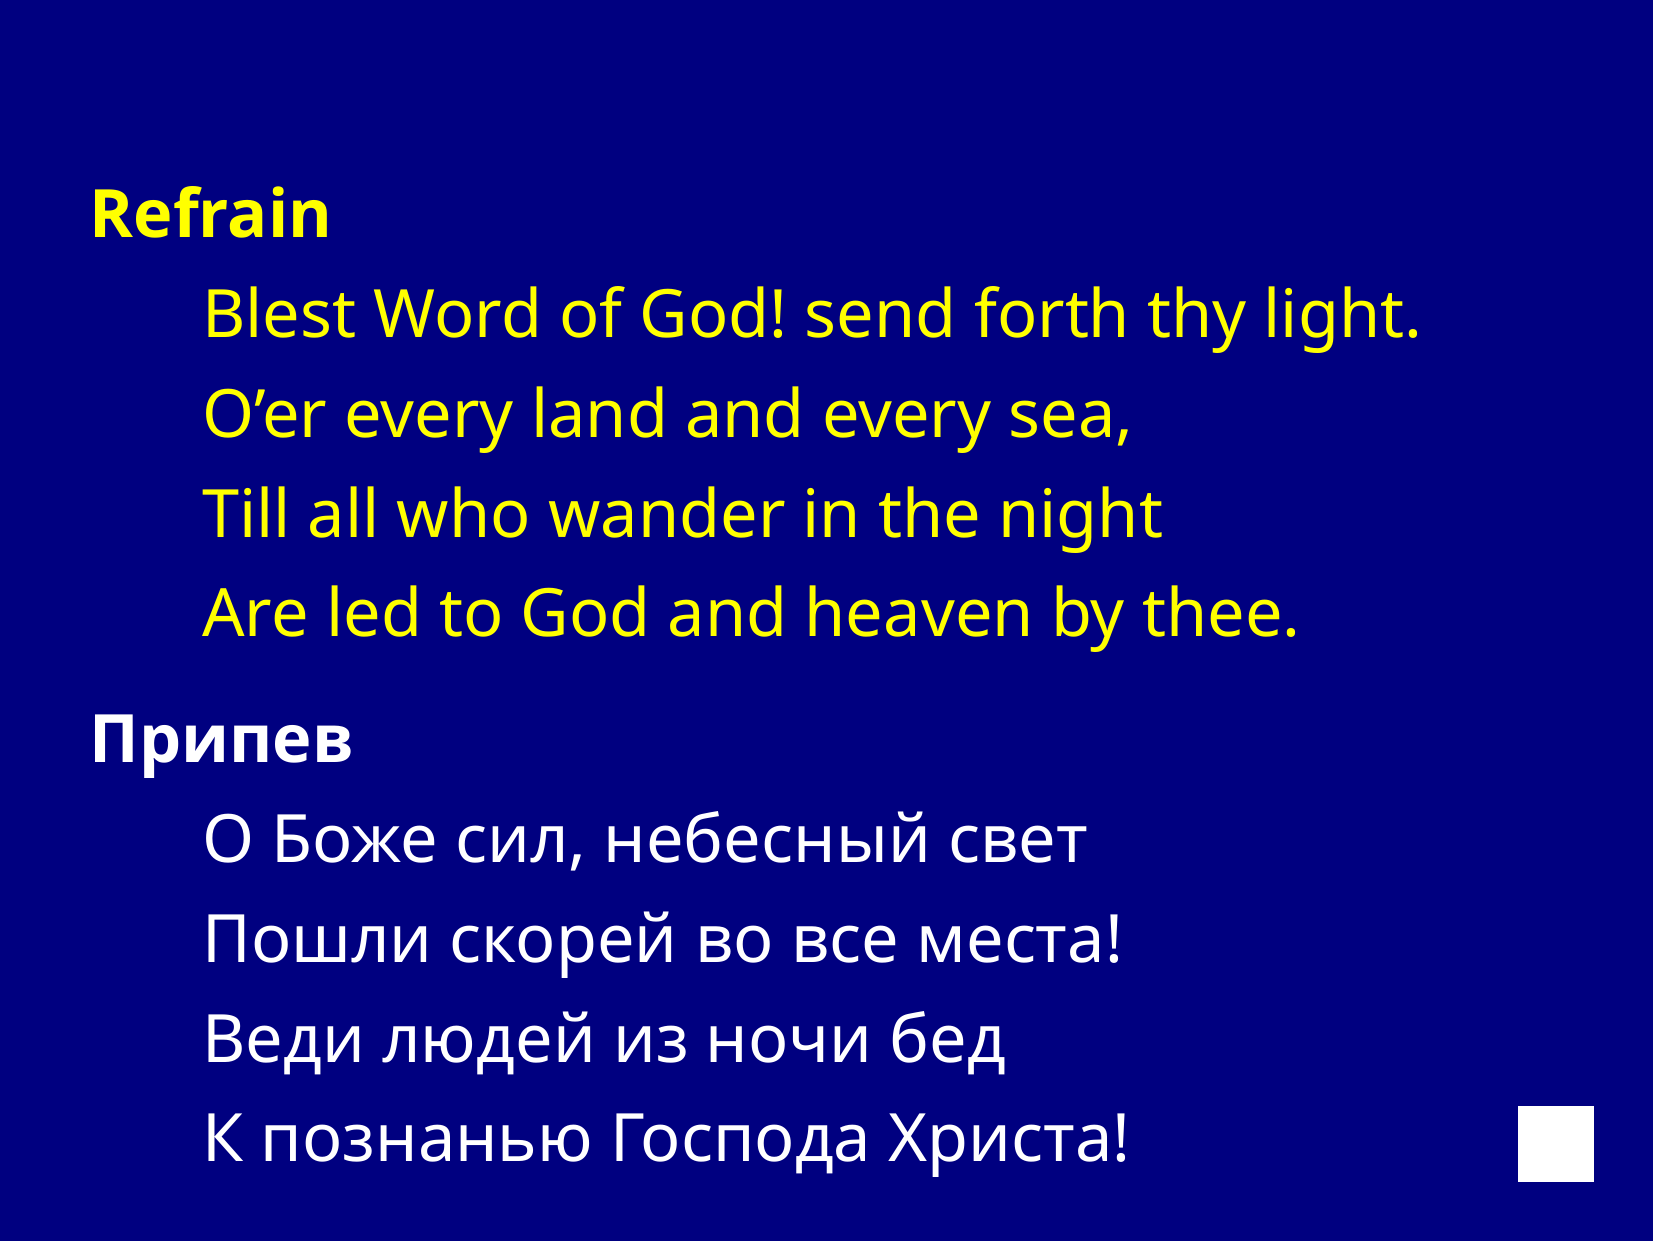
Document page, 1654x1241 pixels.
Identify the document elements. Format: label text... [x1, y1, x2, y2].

text_box [1518, 1106, 1594, 1182]
text_box Refrain Blest Word of God! send forth thy light. O’er every land and every sea, Till all who wander in the night Are led to God and heaven by thee. [75, 150, 1576, 638]
text_box Припев О Боже сил, небесный свет Пошли скорей во все места! Веди людей из ночи бед К познанью Господа Христа! [75, 675, 1576, 1163]
